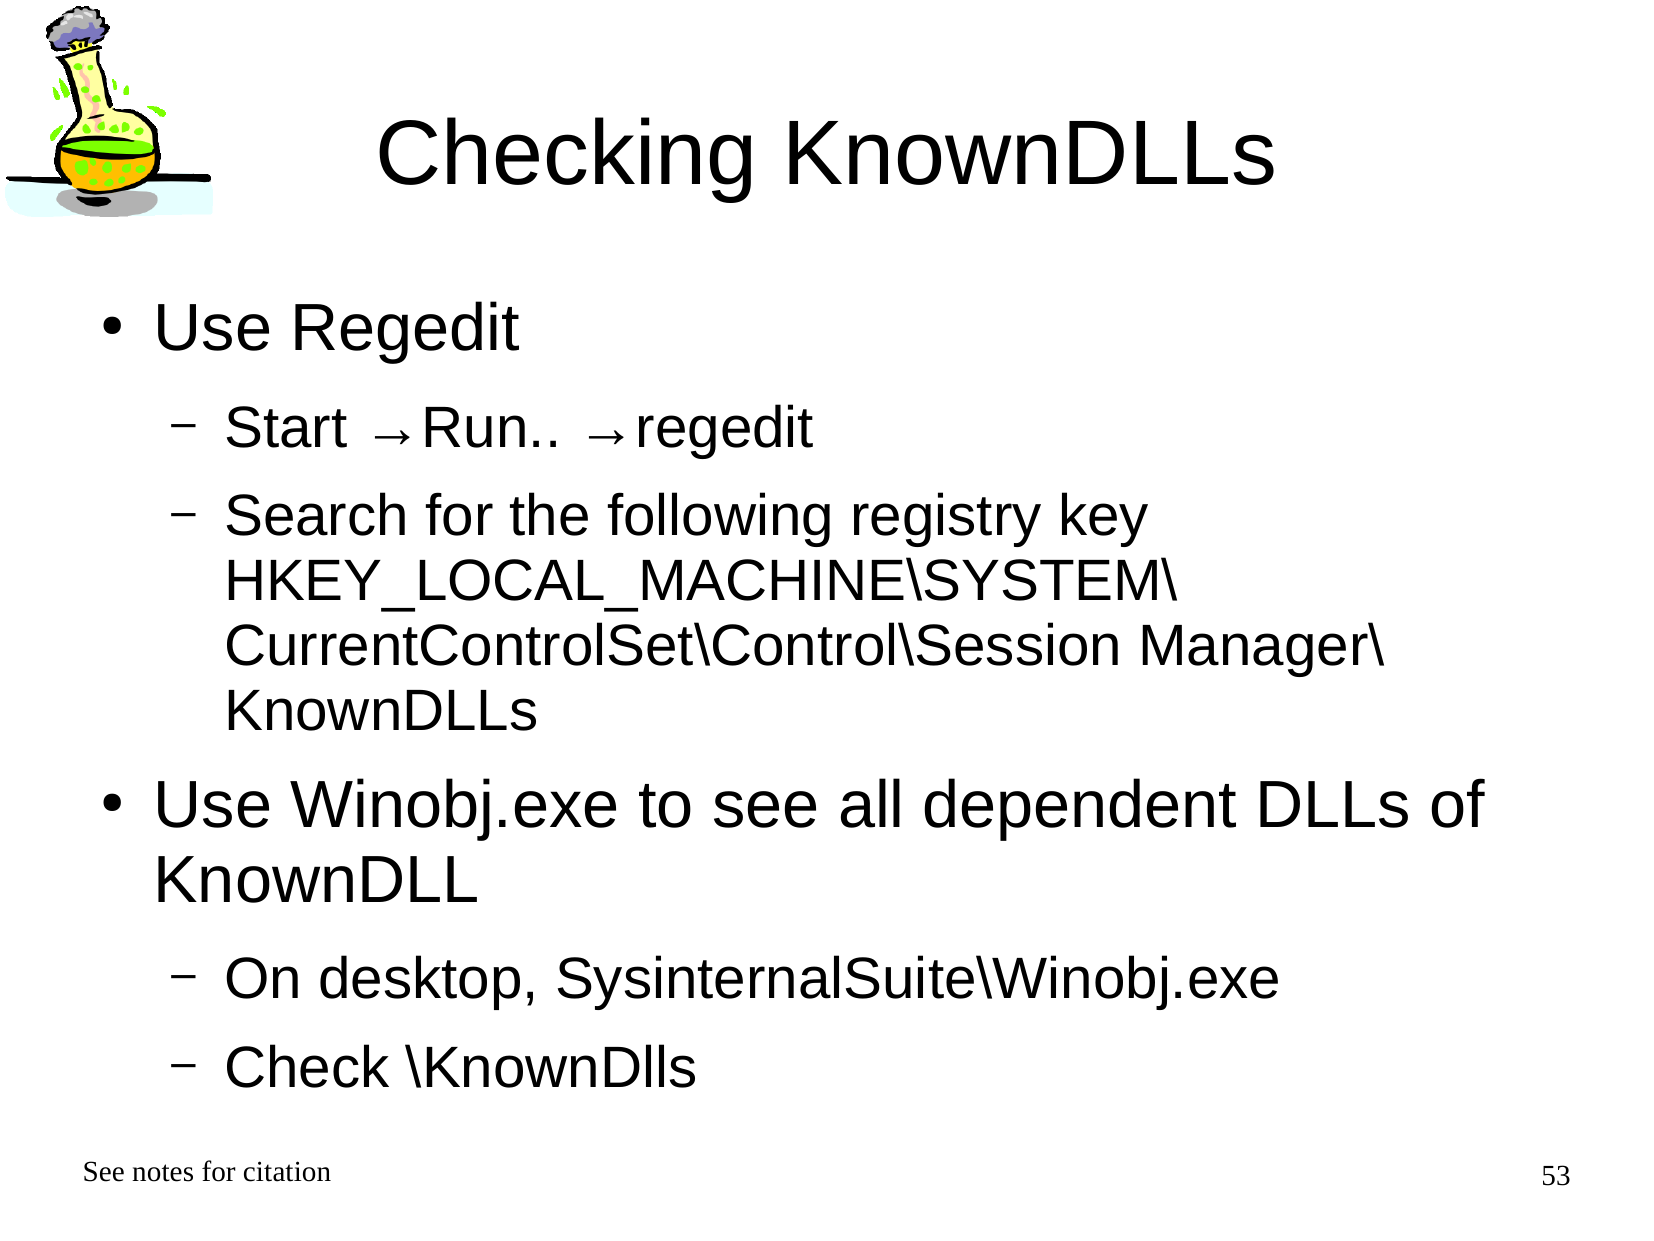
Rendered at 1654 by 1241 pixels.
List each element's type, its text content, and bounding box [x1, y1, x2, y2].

picture [5, 6, 213, 217]
list Use Regedit Start →Run.. →regedit Search for the following registry key HKEY_LOCAL_MACHINE\SYSTEM\CurrentControlSet\Control\Session Manager\KnownDLLs Use Winobj.exe to see all dependent DLLs of KnownDLL On desktop, SysinternalSuite\Winobj.exe Check \KnownDlls [82, 290, 1576, 1126]
title Checking KnownDLLs [82, 49, 1571, 257]
